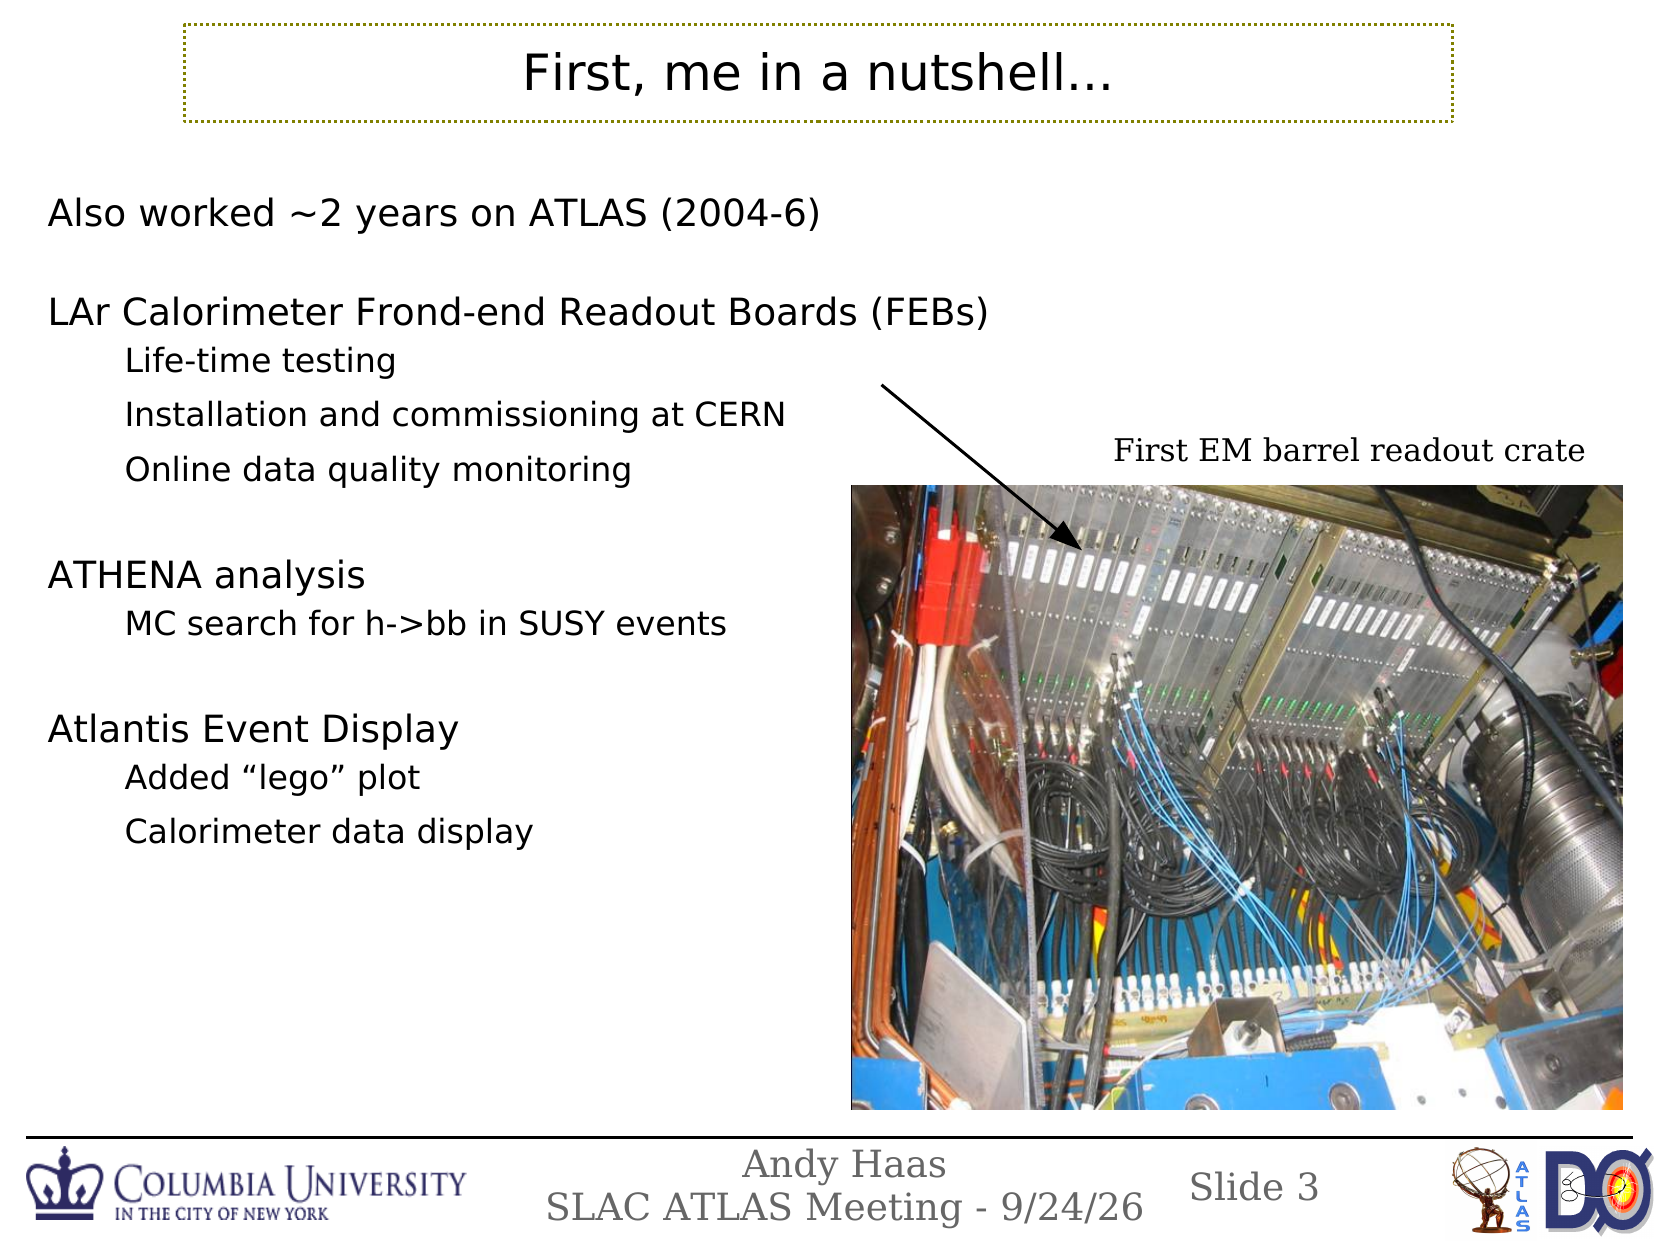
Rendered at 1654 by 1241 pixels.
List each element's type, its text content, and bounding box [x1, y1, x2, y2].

text_box First EM barrel readout crate [1113, 432, 1587, 470]
list Also worked ~2 years on ATLAS (2004-6) LAr Calorimeter Frond-end Readout Boards (FEBs) Life-time testing Installation and commissioning at CERN Online data quality monitoring ATHENA analysis MC search for h->bb in SUSY events Atlantis Event Display Added “lego” plot Calorimeter data display [30, 140, 1589, 1125]
picture [1445, 1140, 1537, 1241]
title First, me in a nutshell... [184, 24, 1453, 122]
picture [26, 1146, 467, 1220]
picture [1539, 1146, 1654, 1239]
picture [851, 485, 1623, 1110]
